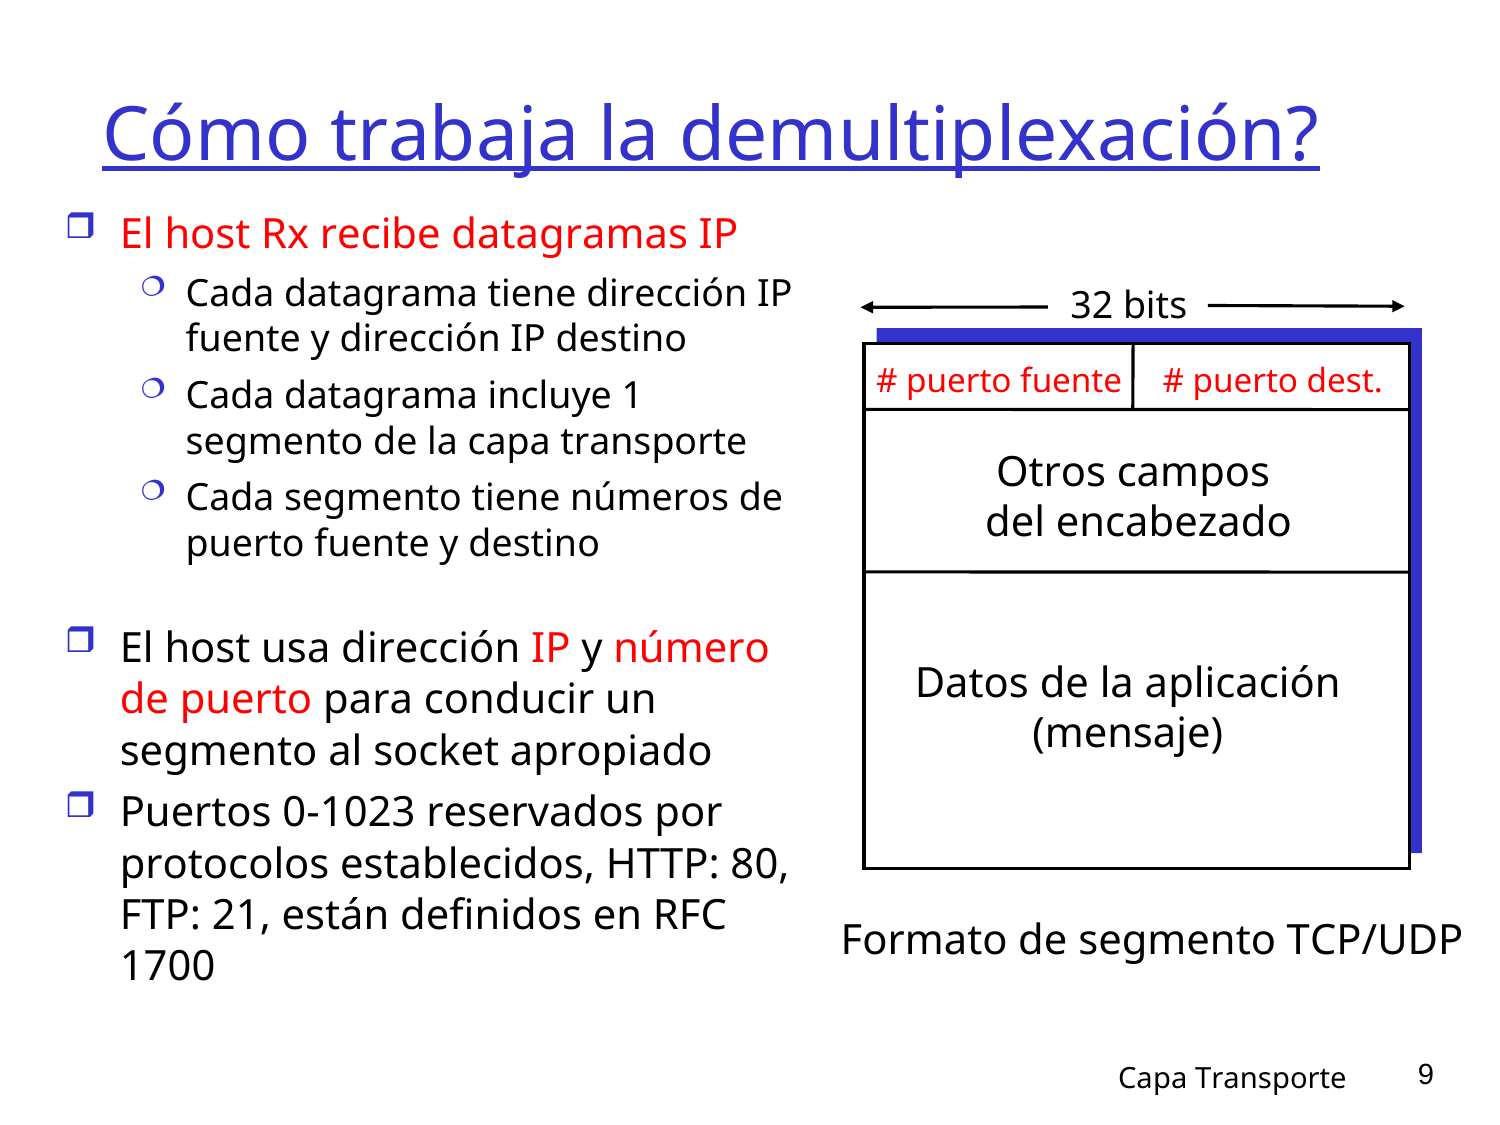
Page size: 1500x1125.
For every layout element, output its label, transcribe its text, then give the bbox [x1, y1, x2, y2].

text_box # puerto fuente [861, 351, 1131, 407]
text_box Formato de segmento TCP/UDP [825, 905, 1479, 971]
text_box Datos de la aplicación (mensaje)‏ [899, 648, 1356, 764]
text_box # puerto dest. [1147, 351, 1399, 407]
title Cómo trabaja la demultiplexación? [87, 37, 1463, 225]
text_box Otros campos del encabezado [970, 437, 1307, 553]
text_box 32 bits [1055, 273, 1203, 334]
list El host Rx recibe datagramas IP Cada datagrama tiene dirección IP fuente y dirección IP destino Cada datagrama incluye 1 segmento de la capa transporte Cada segmento tiene números de puerto fuente y destino El host usa dirección IP y número de puerto para conducir un segmento al socket apropiado Puertos 0-1023 reservados por protocolos establecidos, HTTP: 80, FTP: 21, están definidos en RFC 1700 [49, 200, 813, 1101]
text_box [864, 328, 1422, 869]
